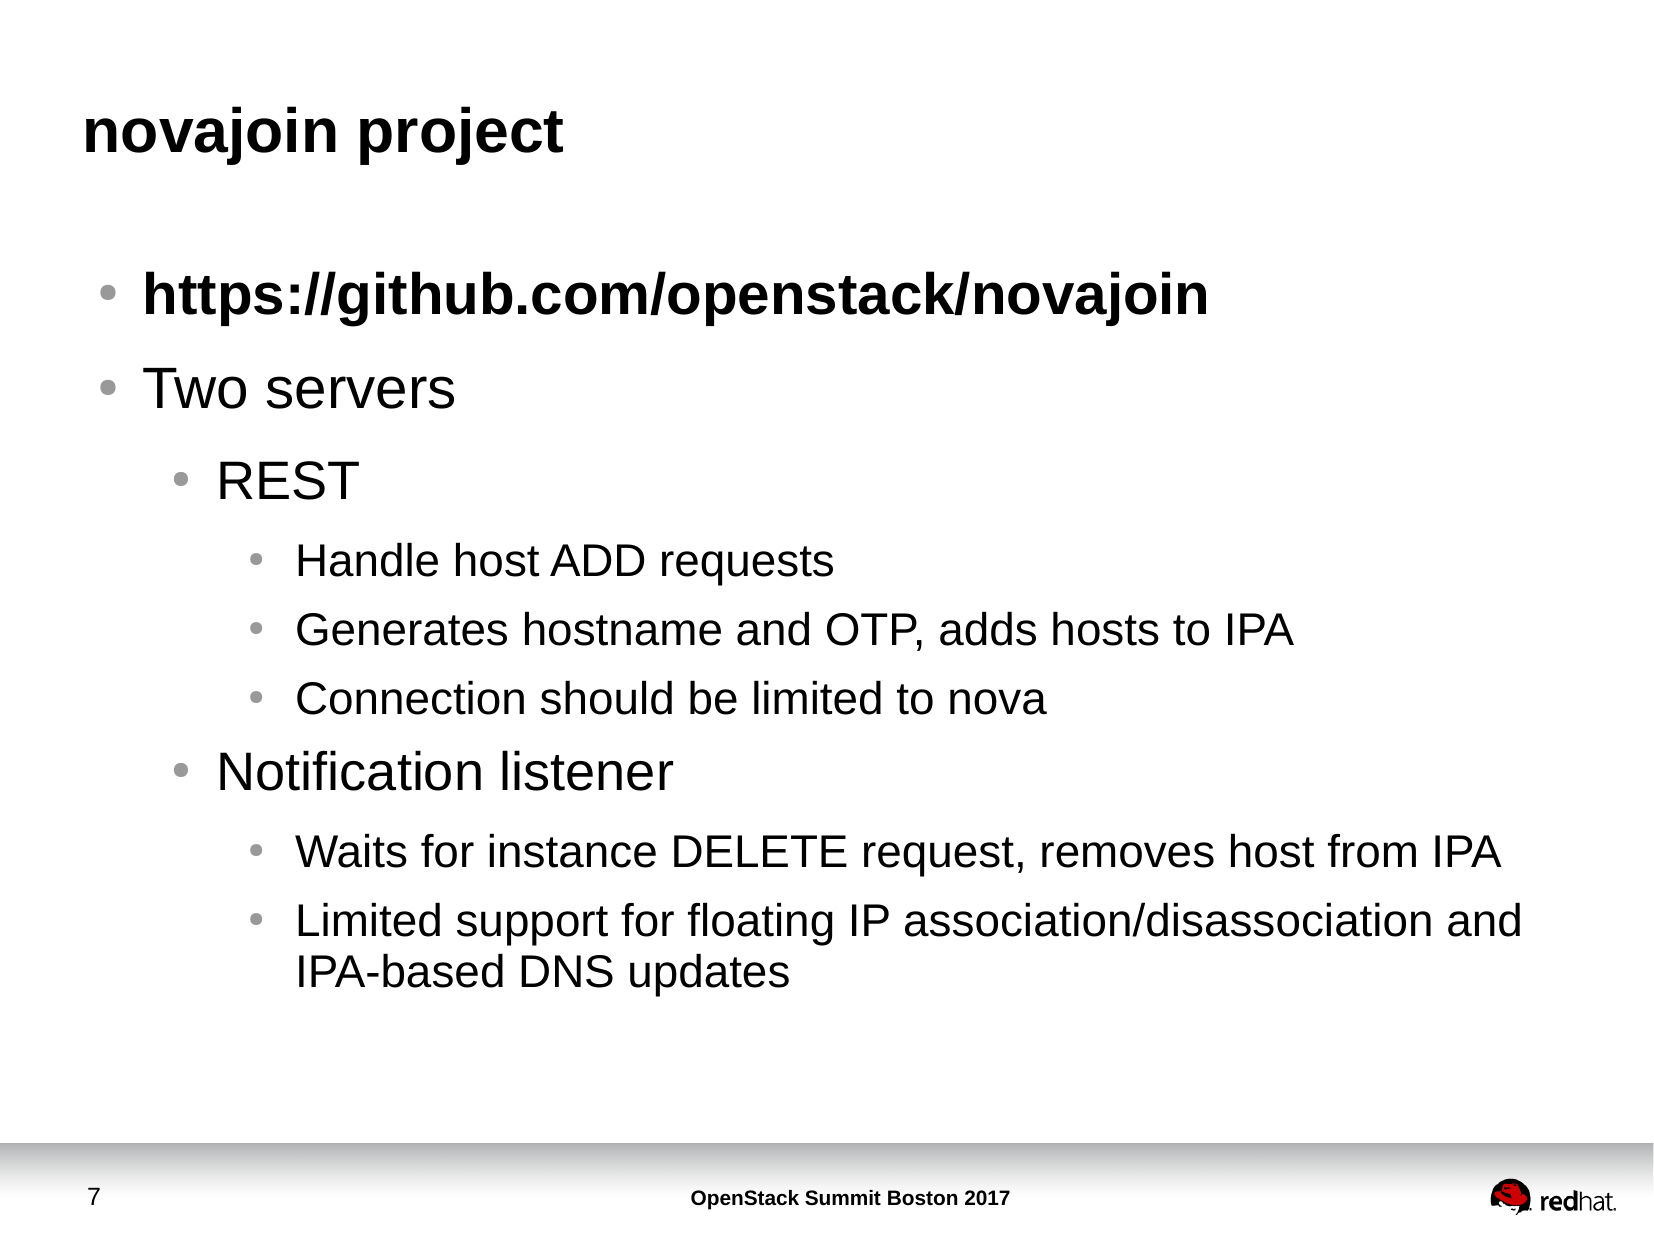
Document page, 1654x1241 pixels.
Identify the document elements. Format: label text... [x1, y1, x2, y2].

list https://github.com/openstack/novajoin Two servers REST Handle host ADD requests Generates hostname and OTP, adds hosts to IPA Connection should be limited to nova Notification listener Waits for instance DELETE request, removes host from IPA Limited support for floating IP association/disassociation and IPA-based DNS updates [82, 261, 1571, 998]
title novajoin project [82, 37, 1571, 226]
picture [0, 1143, 1654, 1241]
